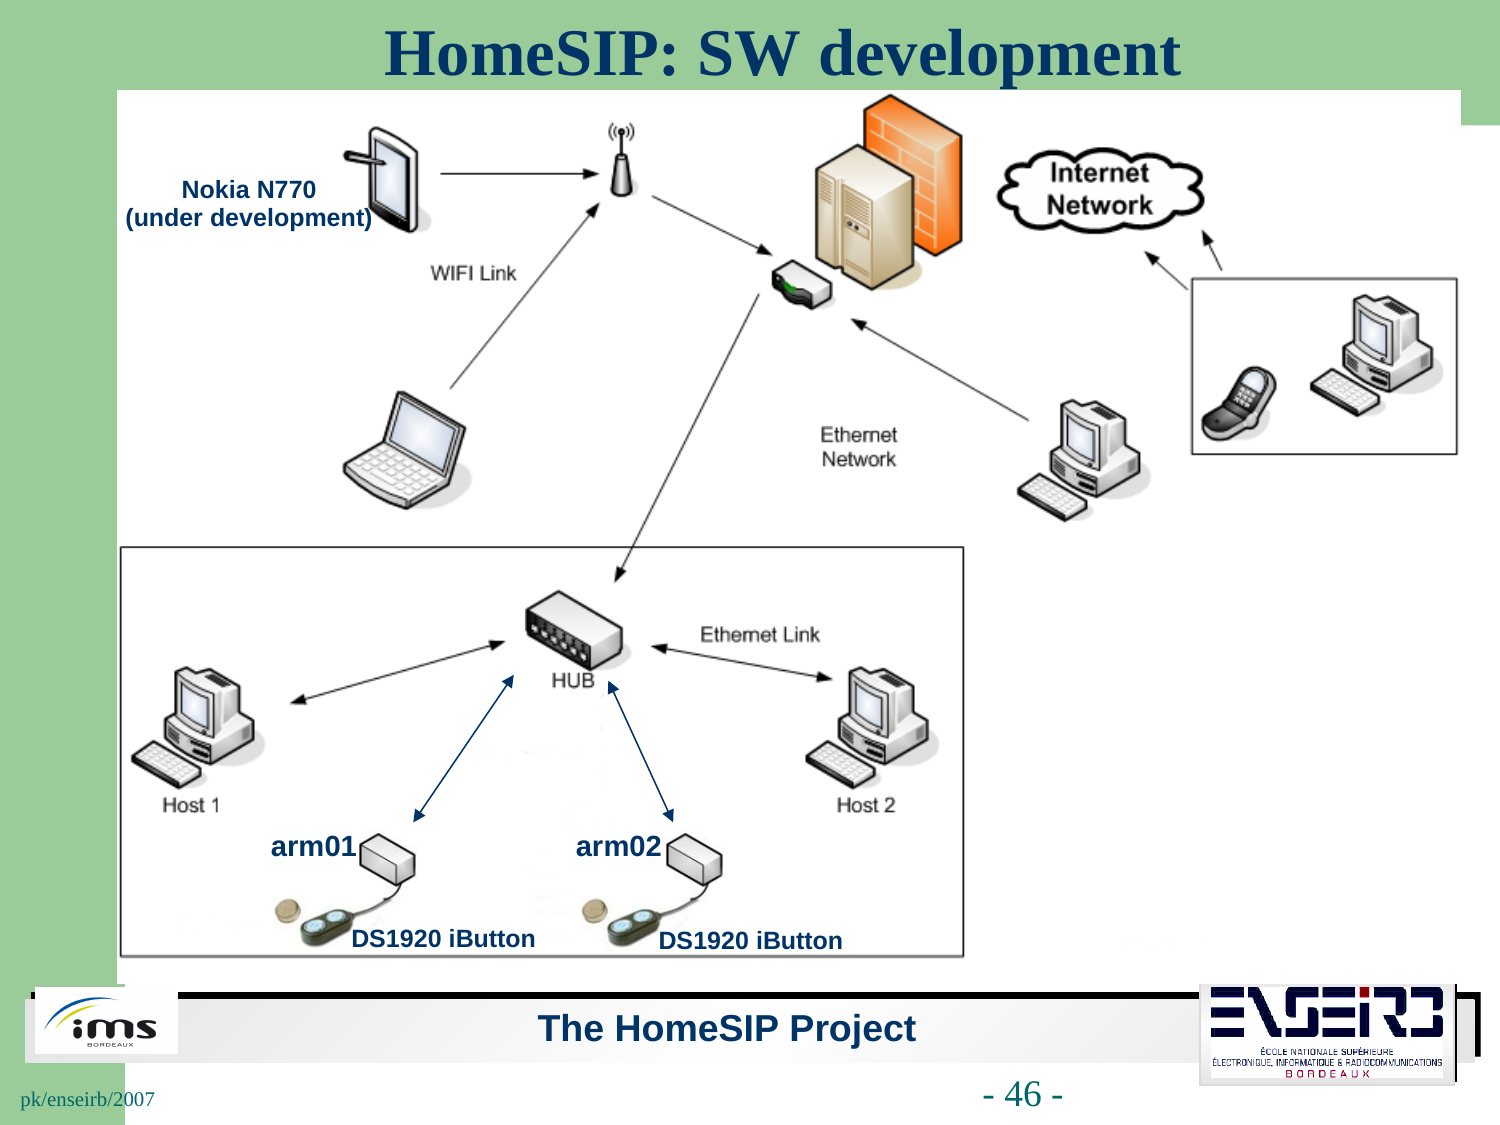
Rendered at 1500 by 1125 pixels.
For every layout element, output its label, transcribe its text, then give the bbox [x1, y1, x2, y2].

picture [117, 90, 1461, 984]
text_box arm02 [561, 822, 678, 871]
picture [35, 987, 178, 1054]
text_box DS1920 iButton [336, 916, 552, 961]
text_box Nokia N770 (under development) [110, 168, 388, 240]
text_box arm01 [256, 822, 373, 871]
text_box DS1920 iButton [643, 918, 859, 963]
picture [1211, 987, 1443, 1078]
text_box HomeSIP: SW development [246, 8, 1322, 99]
